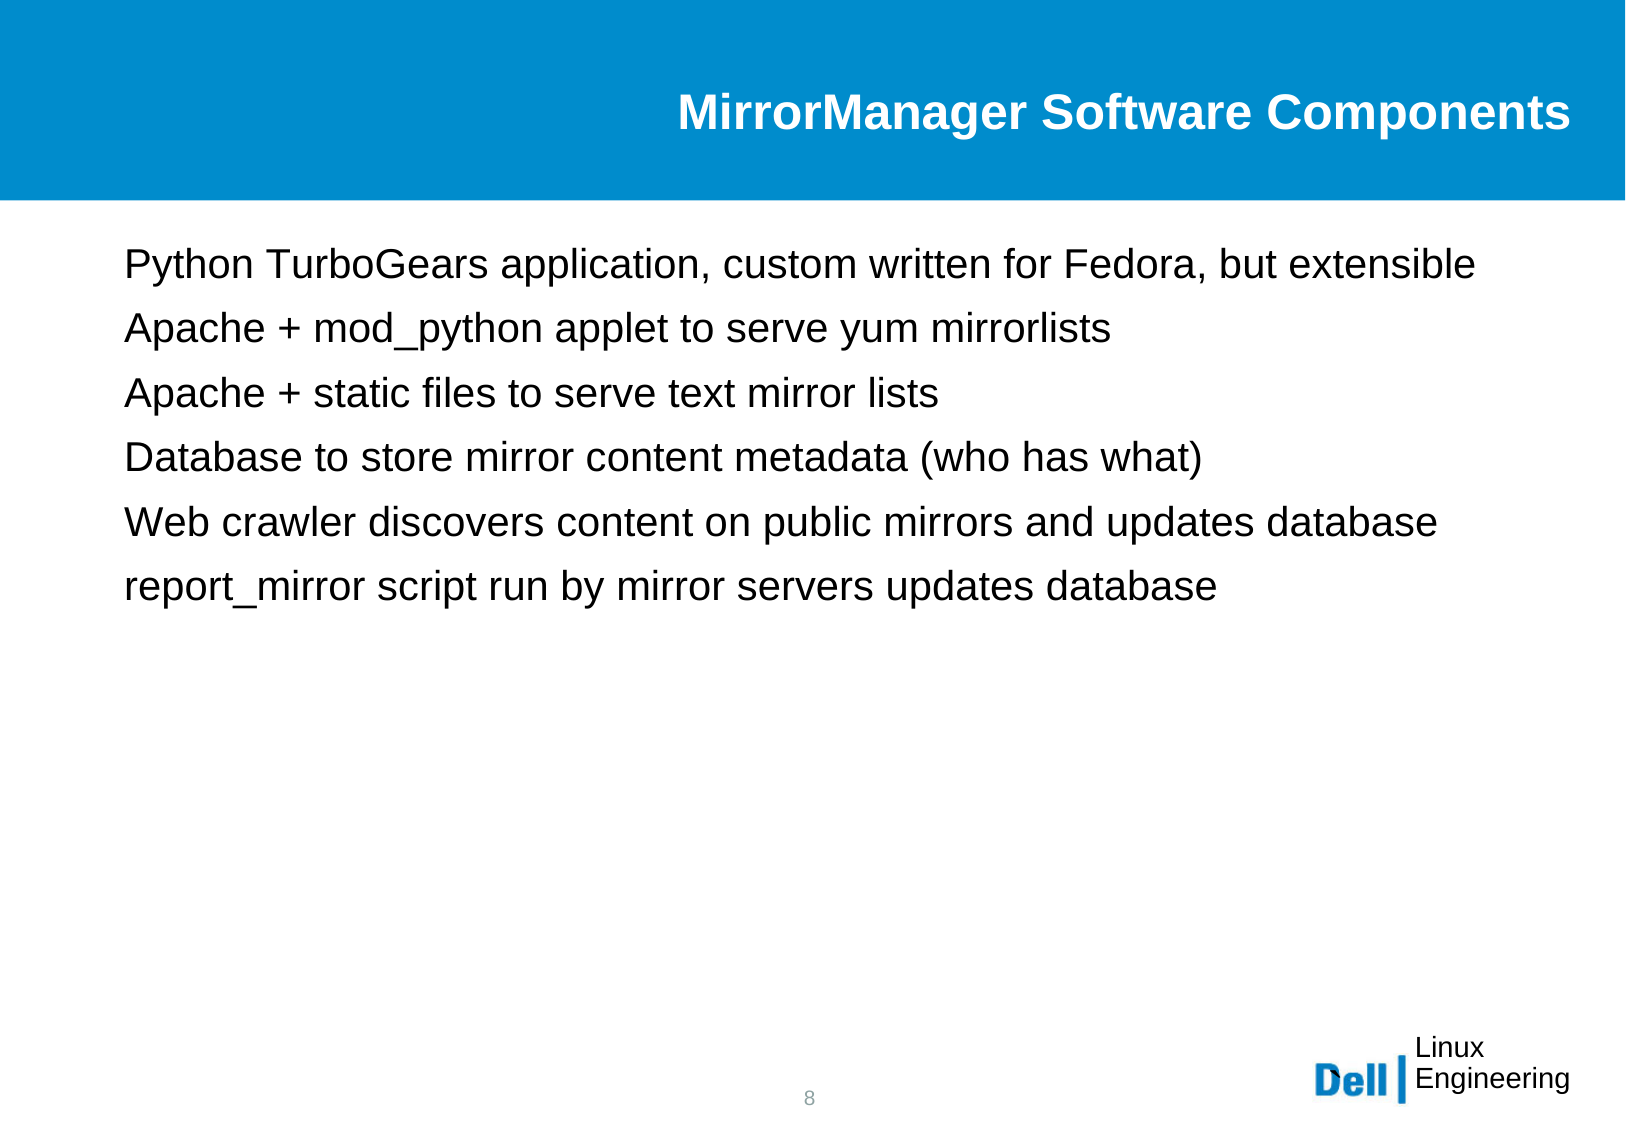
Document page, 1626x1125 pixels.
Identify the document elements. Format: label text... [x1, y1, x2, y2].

picture [1312, 1053, 1409, 1107]
list Python TurboGears application, custom written for Fedora, but extensible Apache + mod_python applet to serve yum mirrorlists Apache + static files to serve text mirror lists Database to store mirror content metadata (who has what) Web crawler discovers content on public mirrors and updates database report_mirror script run by mirror servers updates database [121, 240, 1572, 983]
title MirrorManager Software Components [121, 37, 1573, 188]
